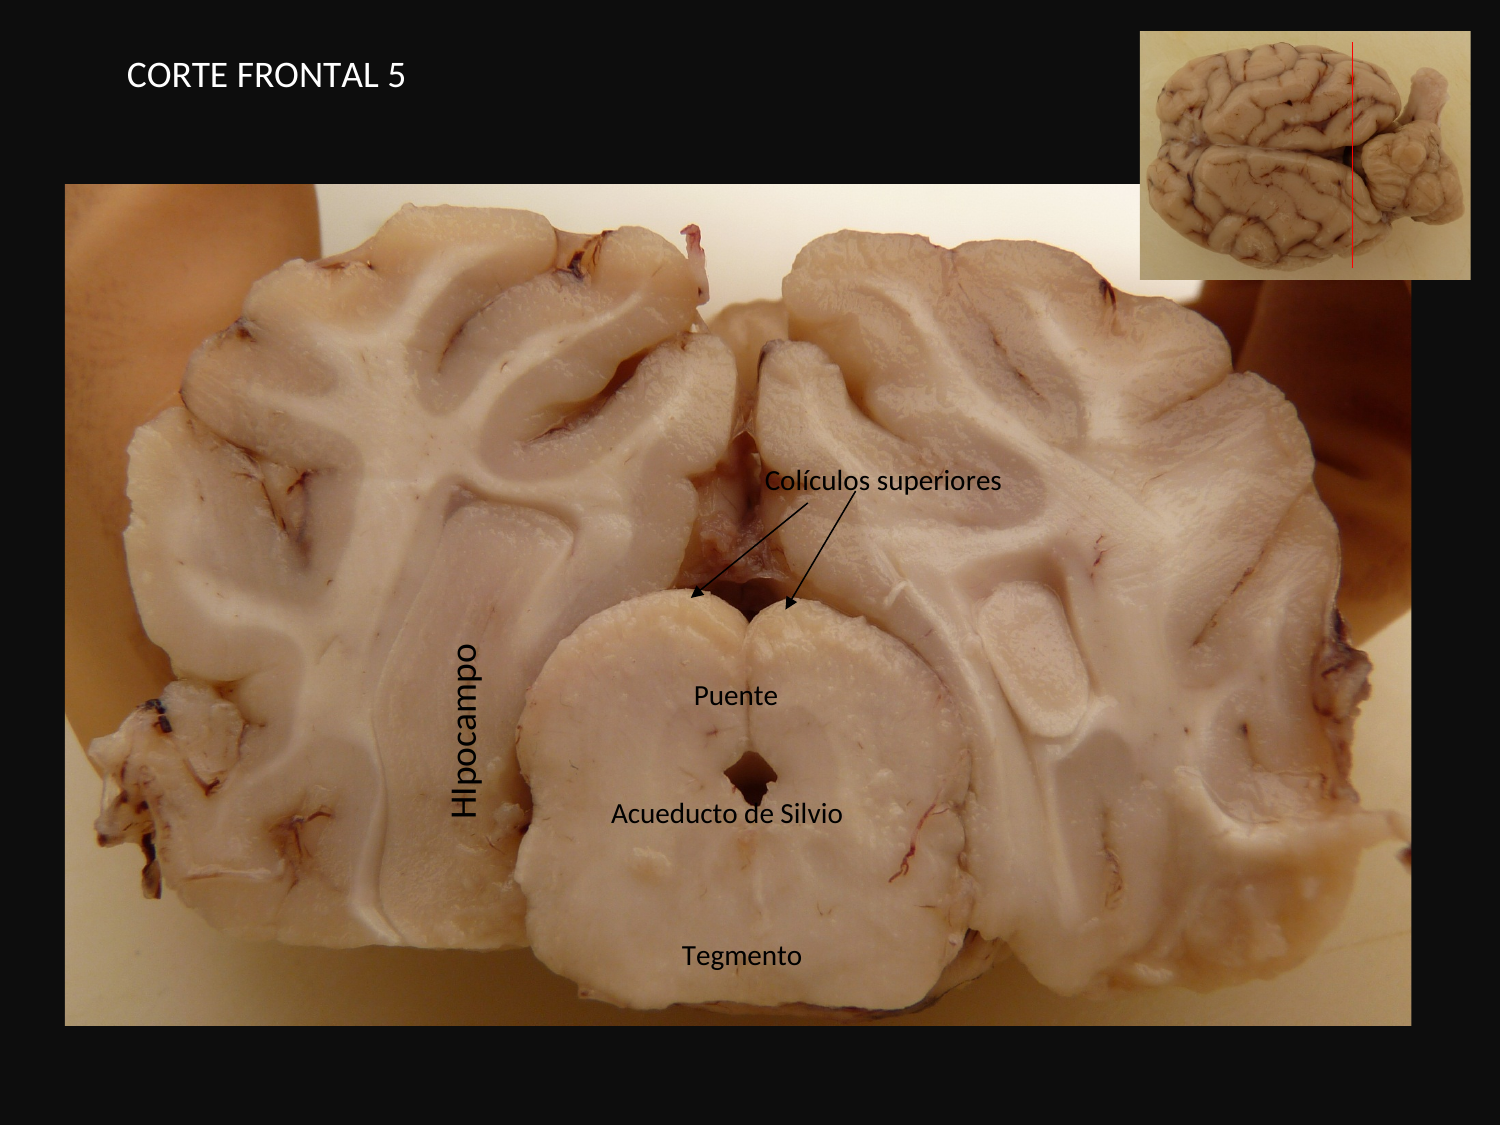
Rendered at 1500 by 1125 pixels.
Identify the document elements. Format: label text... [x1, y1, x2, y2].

text_box Puente [679, 668, 808, 720]
text_box HIpocampo [430, 621, 506, 835]
text_box Acueducto de Silvio [596, 786, 889, 891]
text_box Tegmento [667, 928, 833, 980]
text_box Colículos superiores [750, 453, 1054, 505]
text_box CORTE FRONTAL 5 [112, 42, 951, 104]
text_box [64, 31, 1471, 1026]
